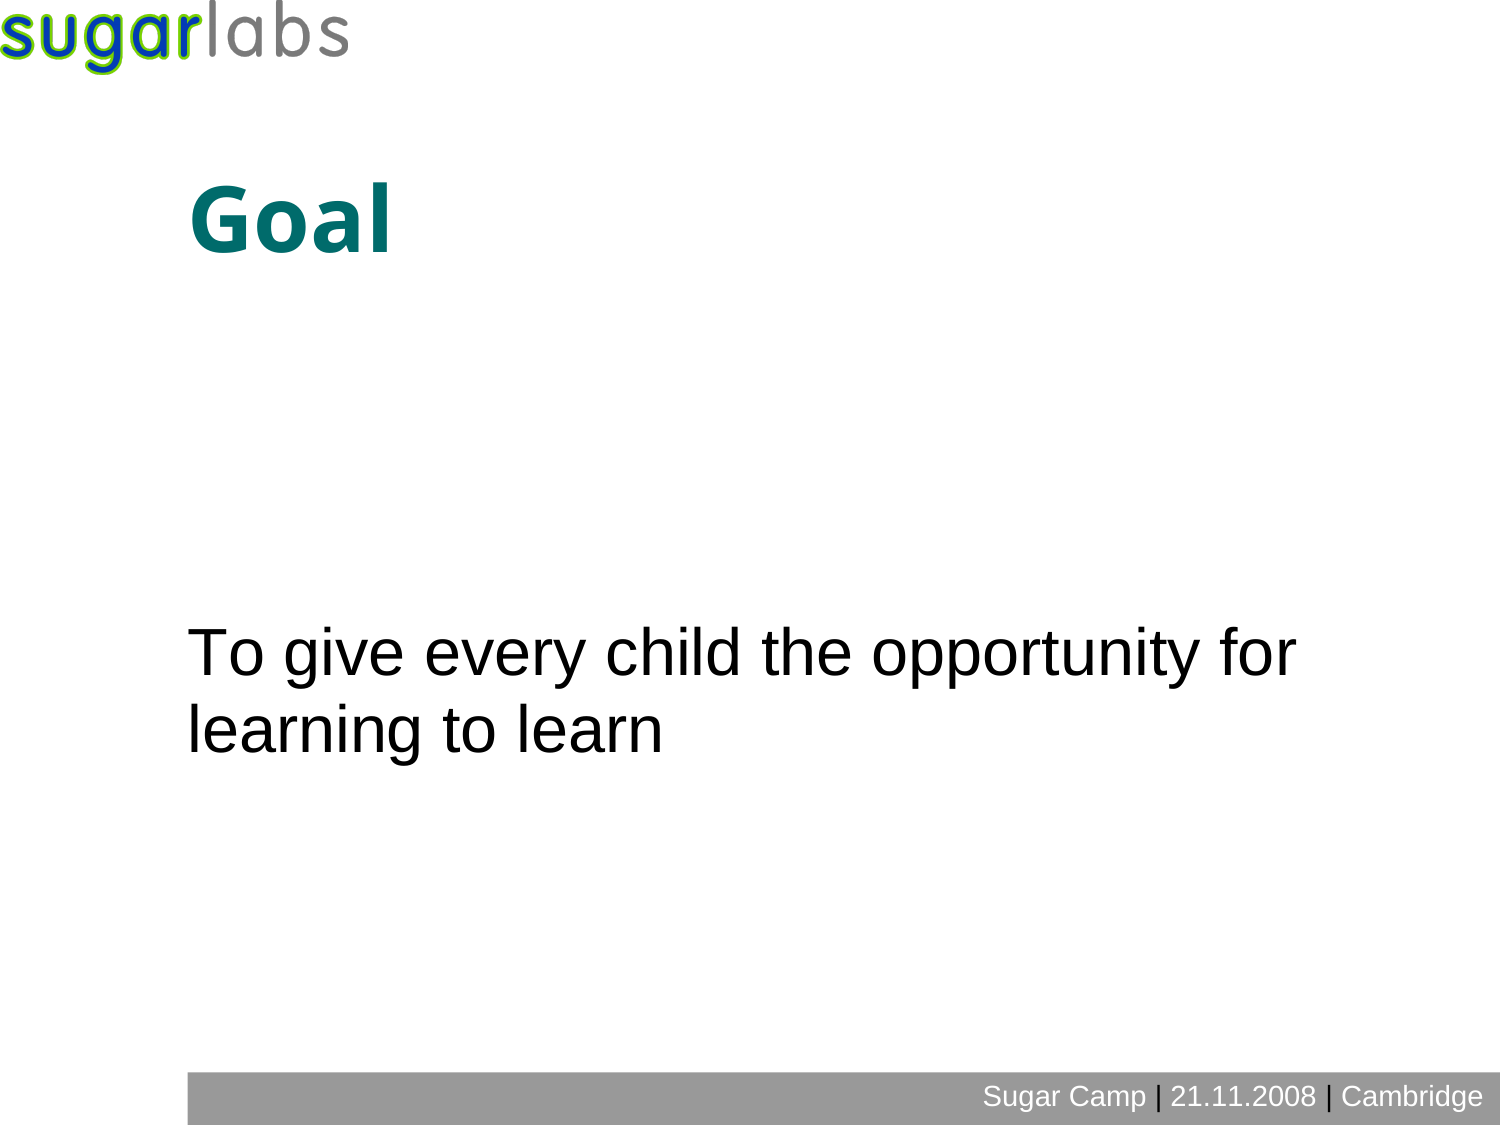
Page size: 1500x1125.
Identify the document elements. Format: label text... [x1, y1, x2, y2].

subtitle To give every child the opportunity for learning to learn [187, 344, 1425, 1035]
title Goal [187, 82, 1500, 331]
picture [0, 0, 348, 75]
